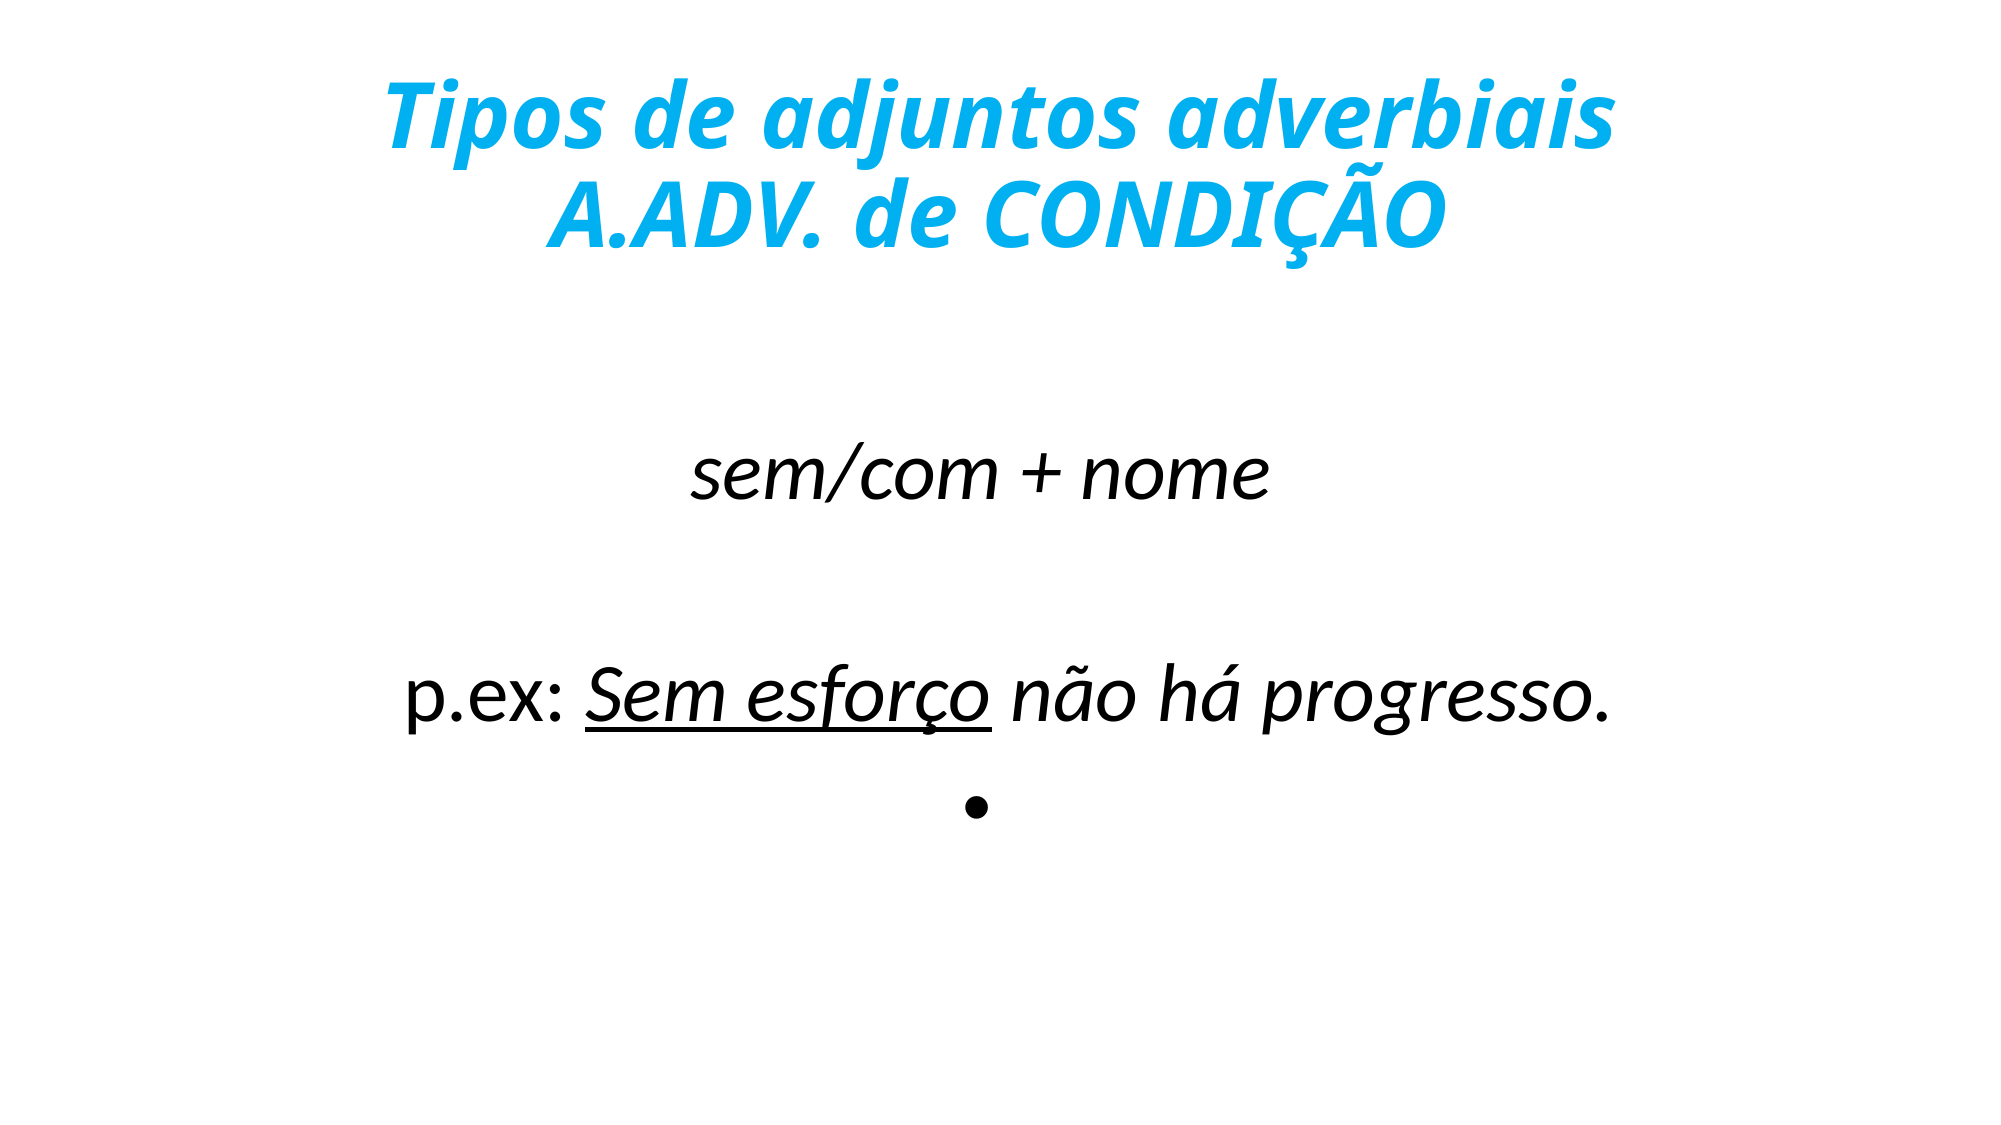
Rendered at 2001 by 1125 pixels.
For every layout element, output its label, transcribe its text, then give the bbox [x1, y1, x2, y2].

title Tipos de adjuntos adverbiais A.ADV. de CONDIÇÃO [137, 59, 1863, 278]
list sem/com + nome p.ex: Sem esforço não há progresso. [137, 299, 1863, 1014]
